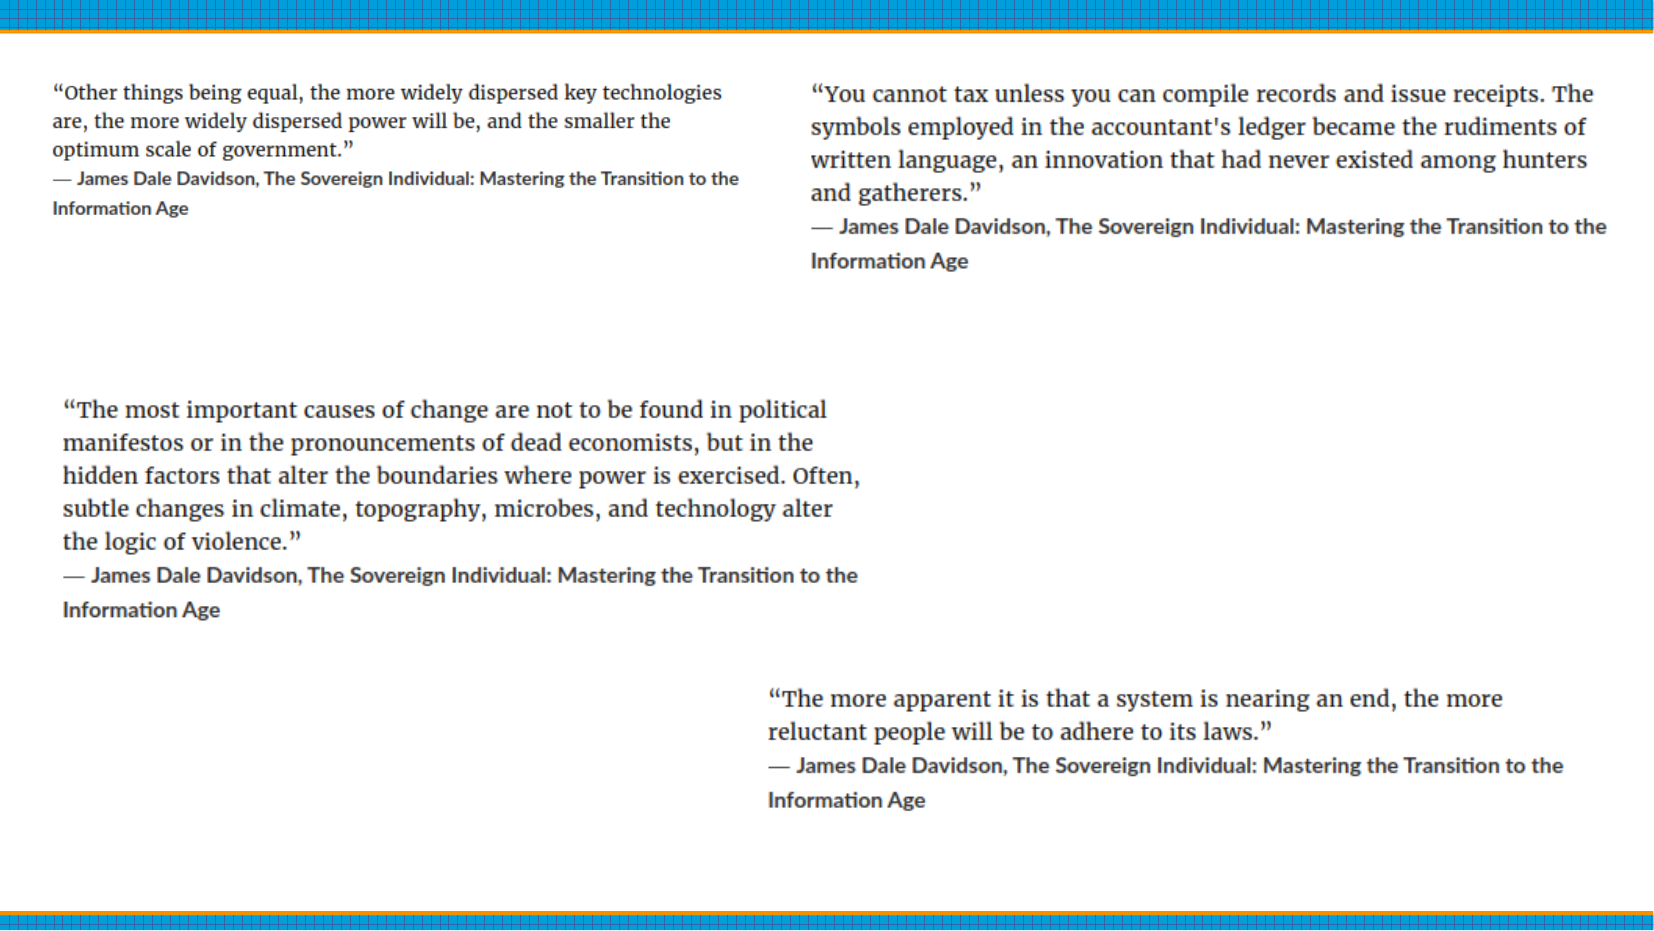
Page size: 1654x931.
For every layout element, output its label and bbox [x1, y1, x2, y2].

picture [37, 74, 751, 234]
picture [750, 674, 1576, 830]
picture [37, 382, 872, 638]
picture [796, 74, 1613, 286]
